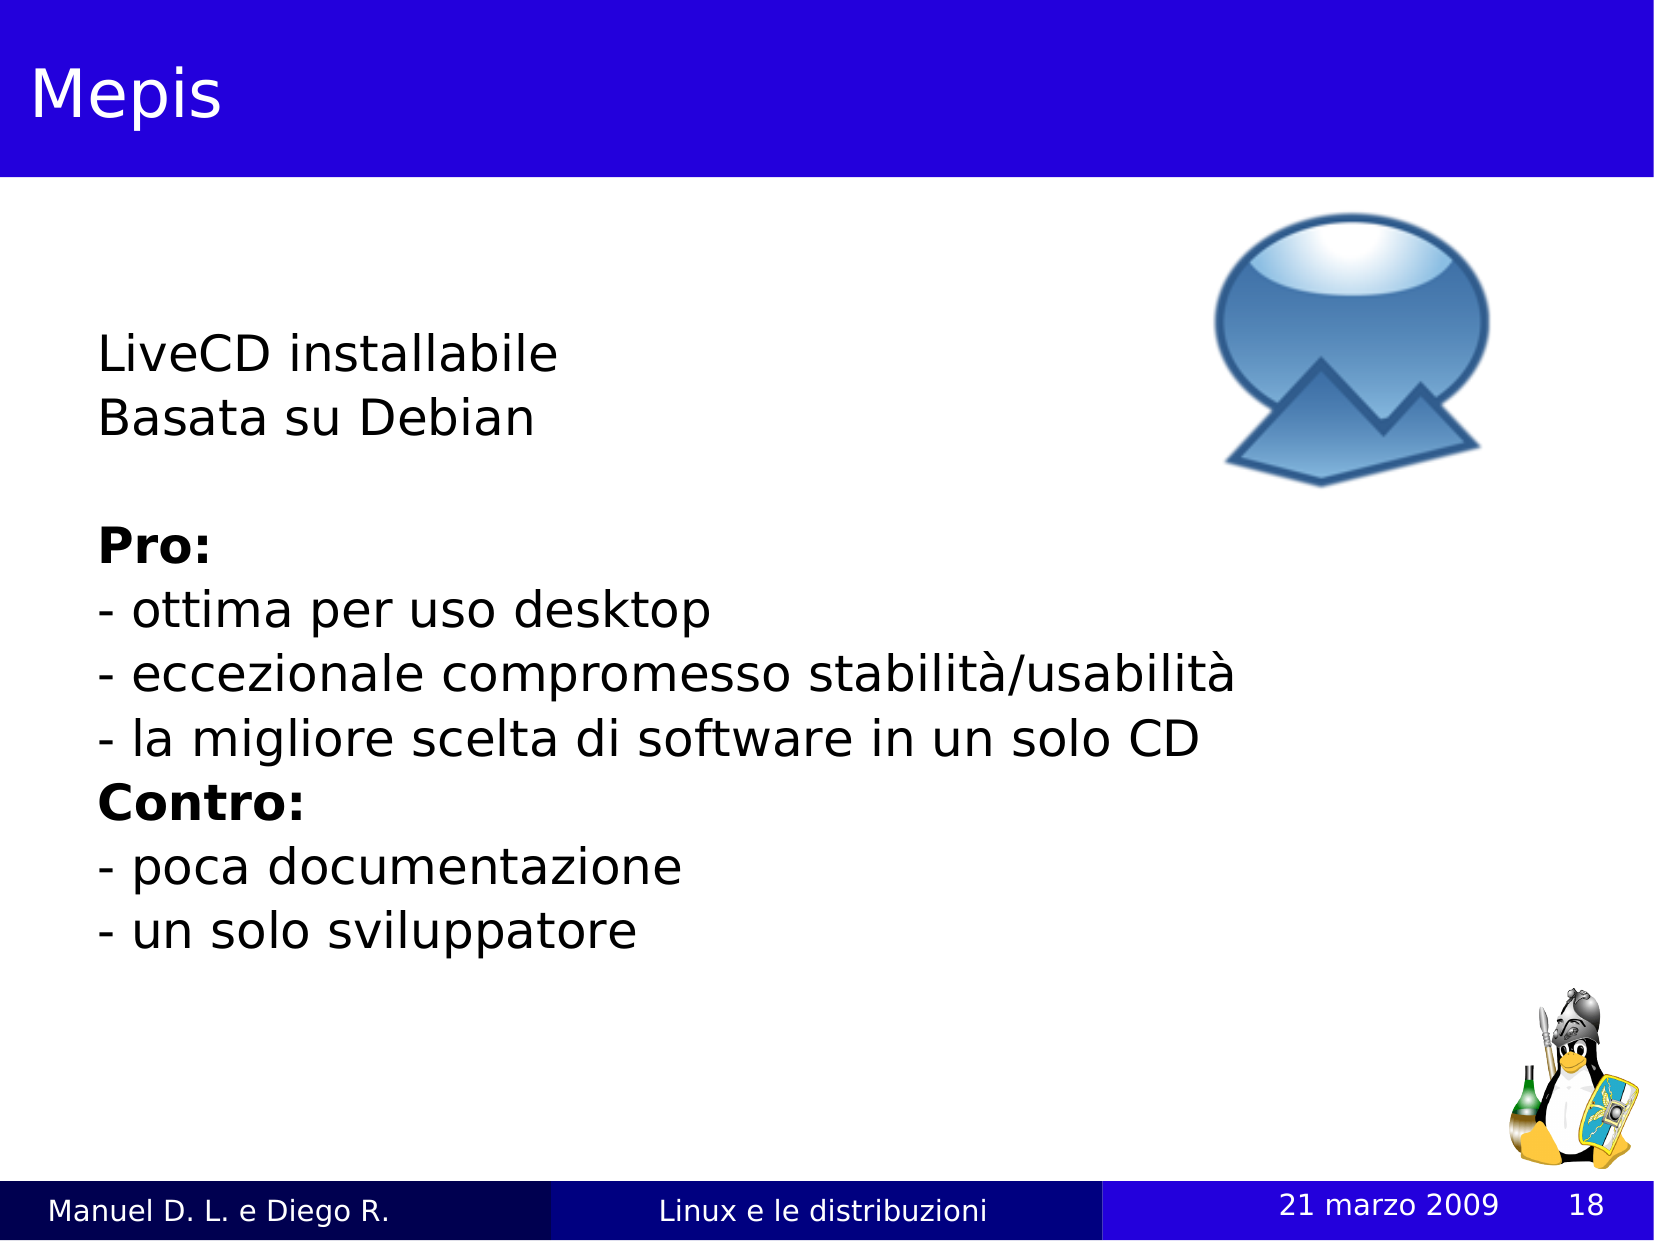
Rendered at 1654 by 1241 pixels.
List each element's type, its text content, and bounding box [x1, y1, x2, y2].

title Mepis [29, 0, 1518, 198]
picture [1205, 204, 1501, 500]
picture [1509, 988, 1639, 1169]
list LiveCD installabile Basata su Debian Pro: - ottima per uso desktop - eccezionale compromesso stabilità/usabilità - la migliore scelta di software in un solo CD Contro: - poca documentazione - un solo sviluppatore [79, 324, 1565, 1058]
